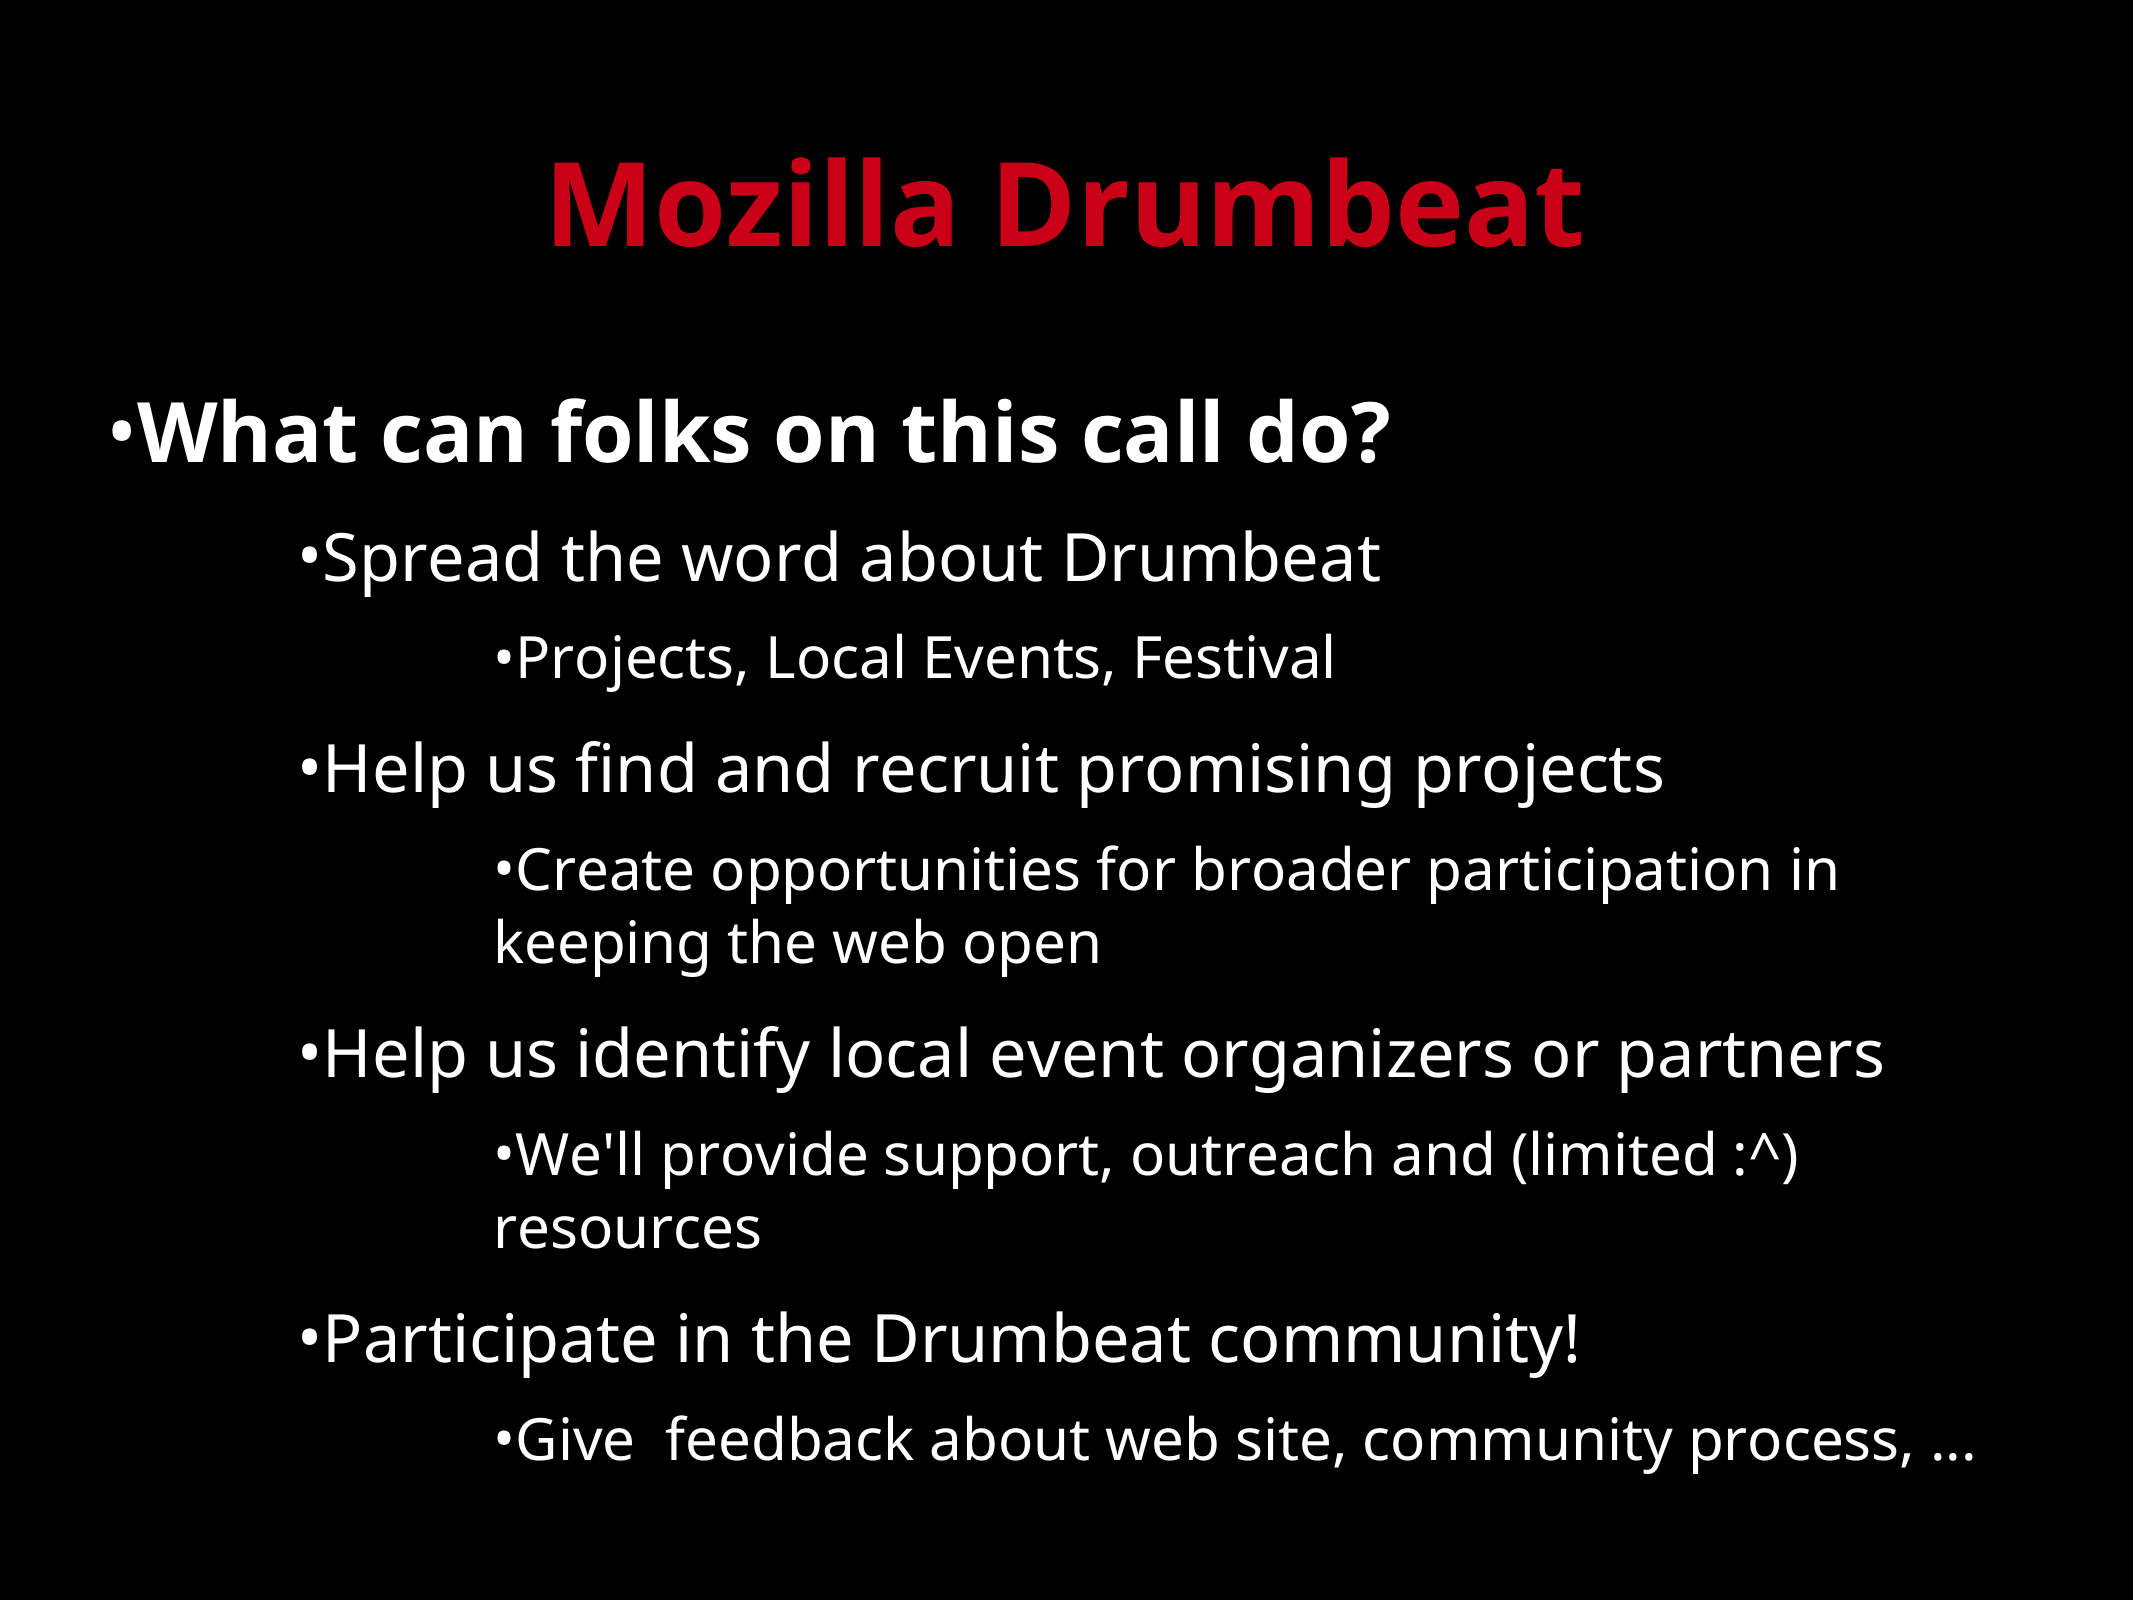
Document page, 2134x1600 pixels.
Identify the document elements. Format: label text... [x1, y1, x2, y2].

title Mozilla Drumbeat [106, 26, 2025, 367]
list What can folks on this call do? Spread the word about Drumbeat Projects, Local Events, Festival Help us find and recruit promising projects Create opportunities for broader participation in keeping the web open Help us identify local event organizers or partners We'll provide support, outreach and (limited :^) resources Participate in the Drumbeat community! Give feedback about web site, community process, ... [106, 374, 2025, 1585]
